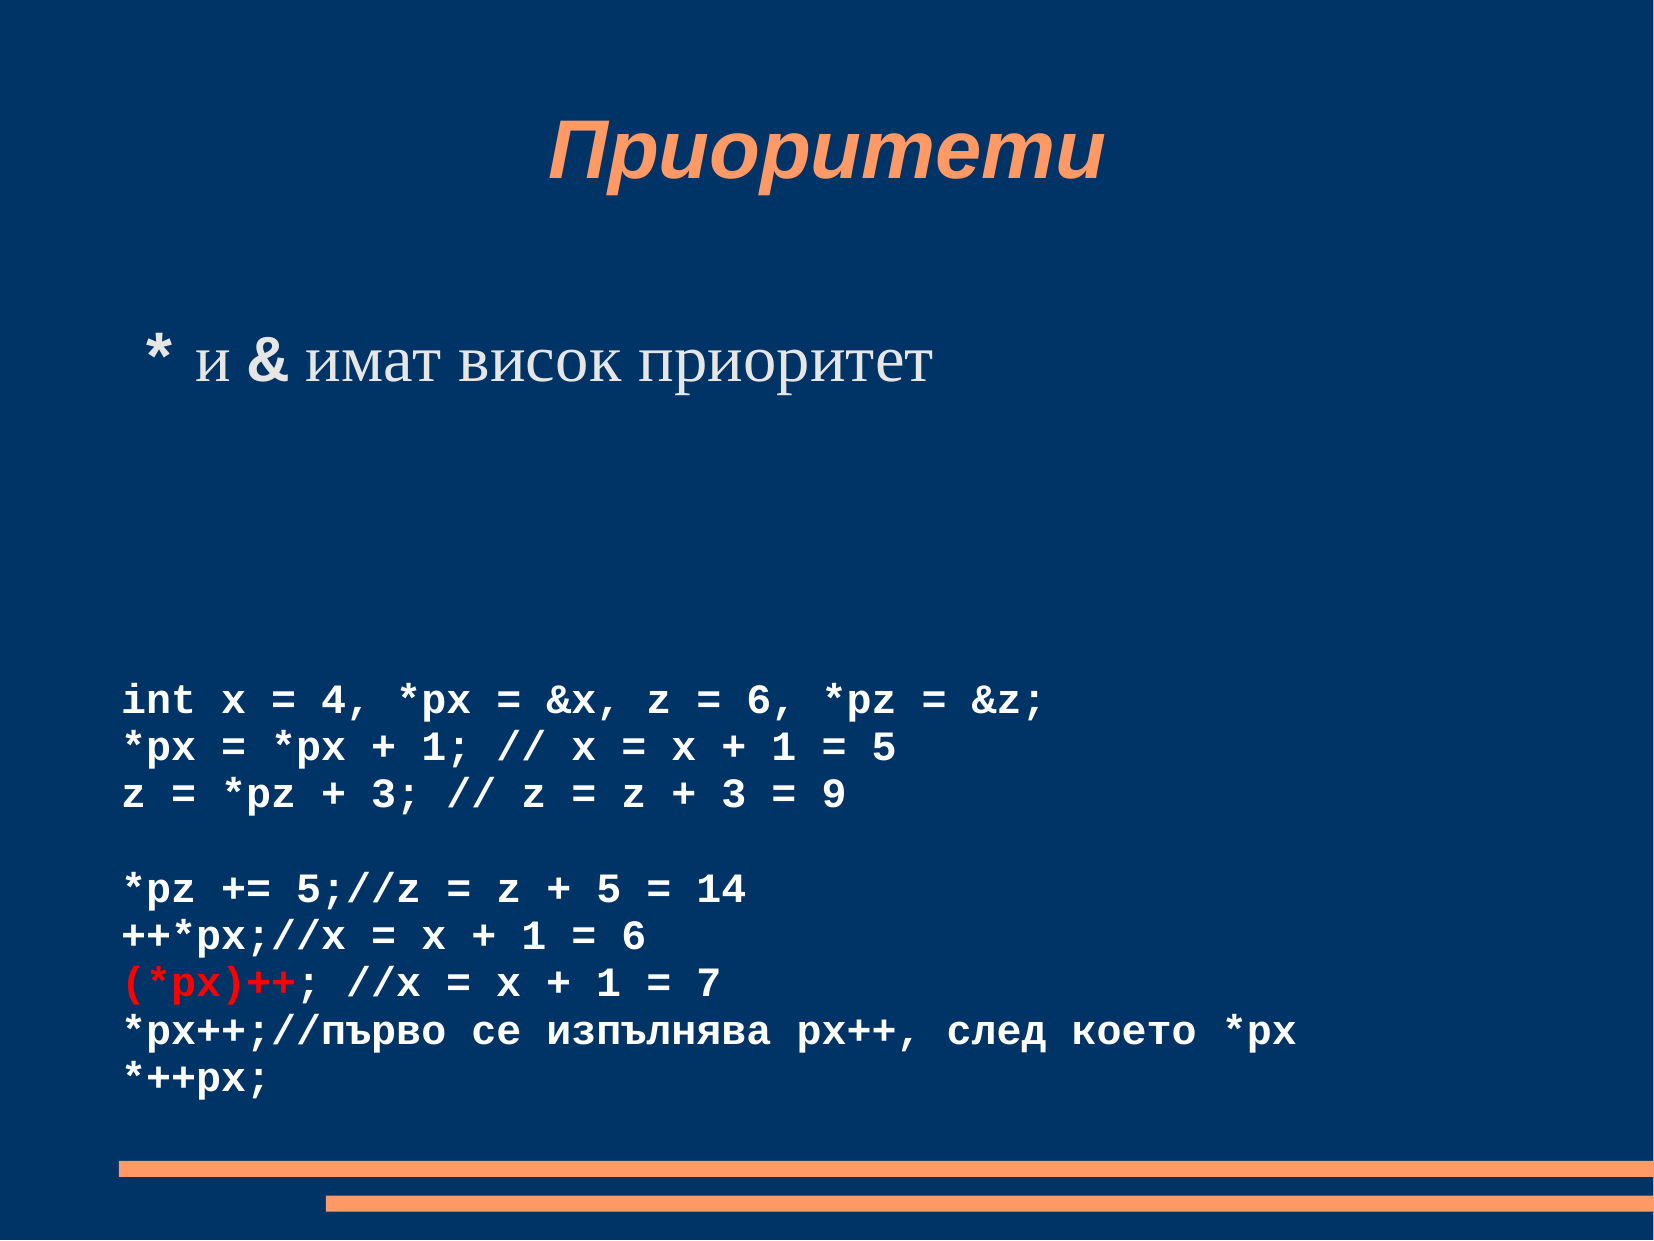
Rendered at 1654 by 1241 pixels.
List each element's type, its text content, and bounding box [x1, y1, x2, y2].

text_box int x = 4, *px = &x, z = 6, *pz = &z; *px = *px + 1; // x = x + 1 = 5 z = *pz + 3; // z = z + 3 = 9 *pz += 5;//z = z + 5 = 14 ++*px;//x = x + 1 = 6 (*px)++; //x = x + 1 = 7 *px++;//първо се изпълнява px++, след което *px *++px; [106, 671, 1562, 1164]
title Приоритети [121, 53, 1534, 247]
list * и & имат висок приоритет [121, 322, 1561, 453]
